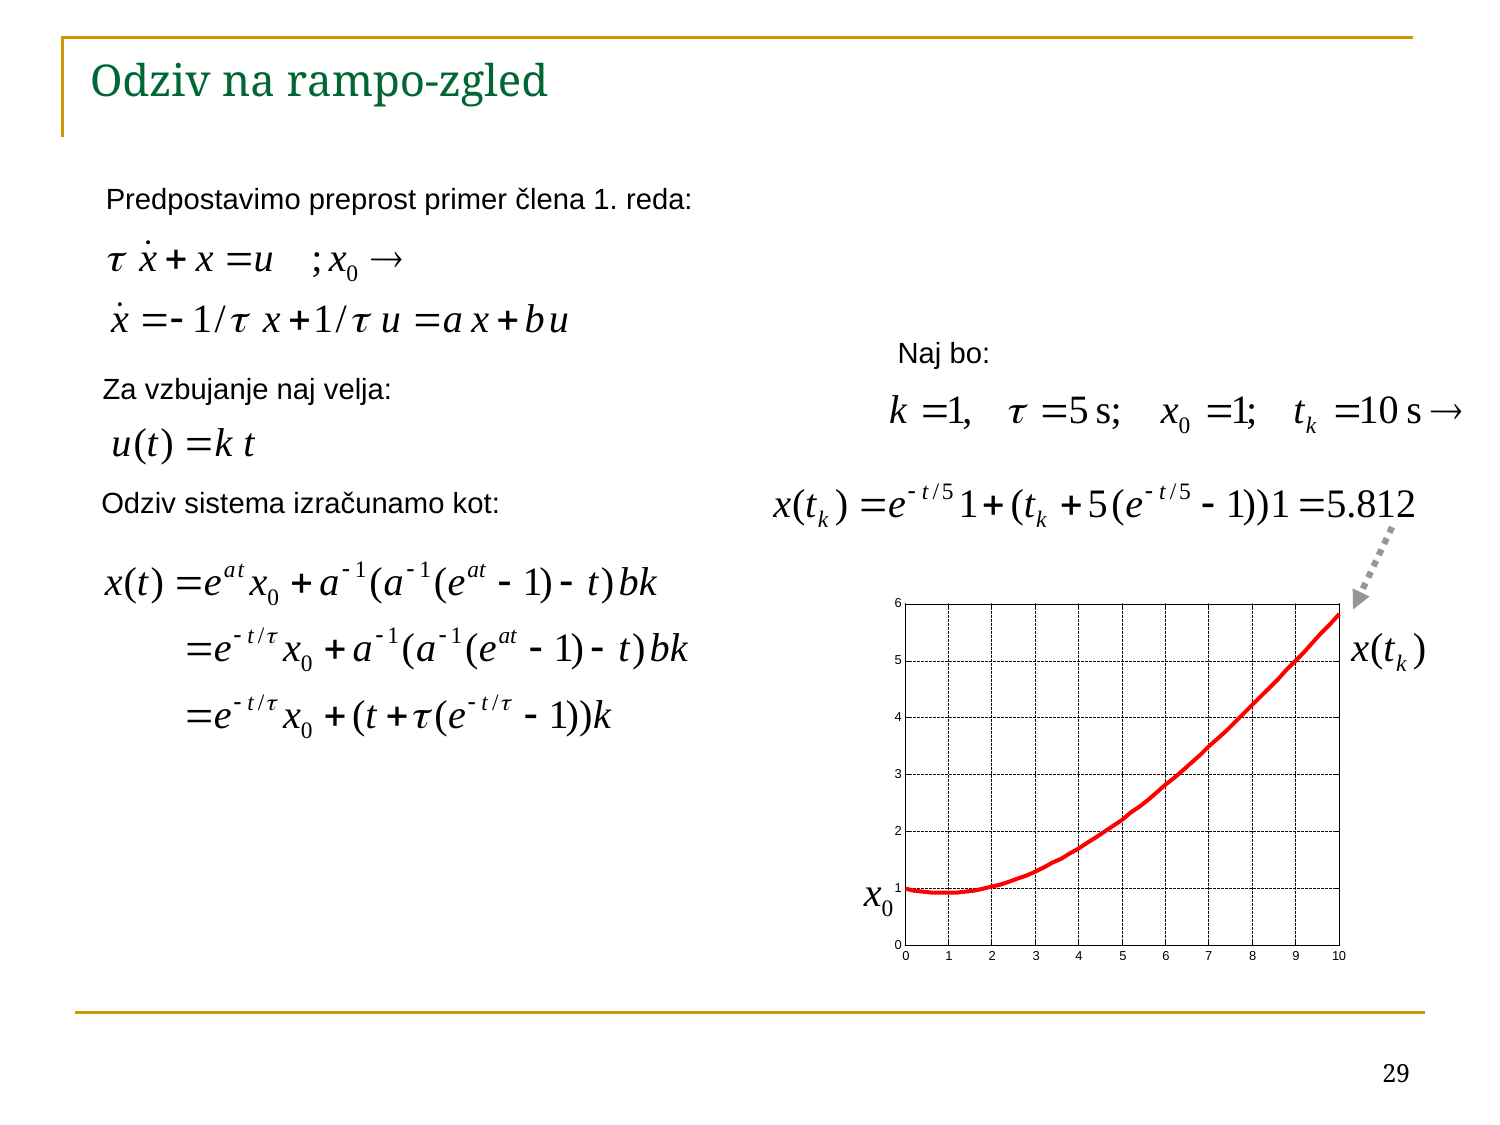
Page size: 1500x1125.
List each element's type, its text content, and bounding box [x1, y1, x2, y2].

text_box Predpostavimo preprost primer člena 1. reda: [91, 172, 754, 223]
chart [106, 419, 265, 473]
text_box Za vzbujanje naj velja: [87, 362, 751, 414]
text_box Odziv sistema izračunamo kot: [86, 477, 547, 528]
title Odziv na rampo-zgled [75, 45, 1426, 156]
chart [765, 473, 1425, 538]
text_box <number> [1074, 1024, 1426, 1100]
chart [856, 866, 900, 927]
text_box [832, 572, 1393, 992]
chart [883, 382, 1476, 444]
text_box Naj bo: [882, 326, 1344, 378]
chart [103, 231, 659, 352]
chart [1343, 620, 1434, 682]
chart [96, 551, 696, 807]
